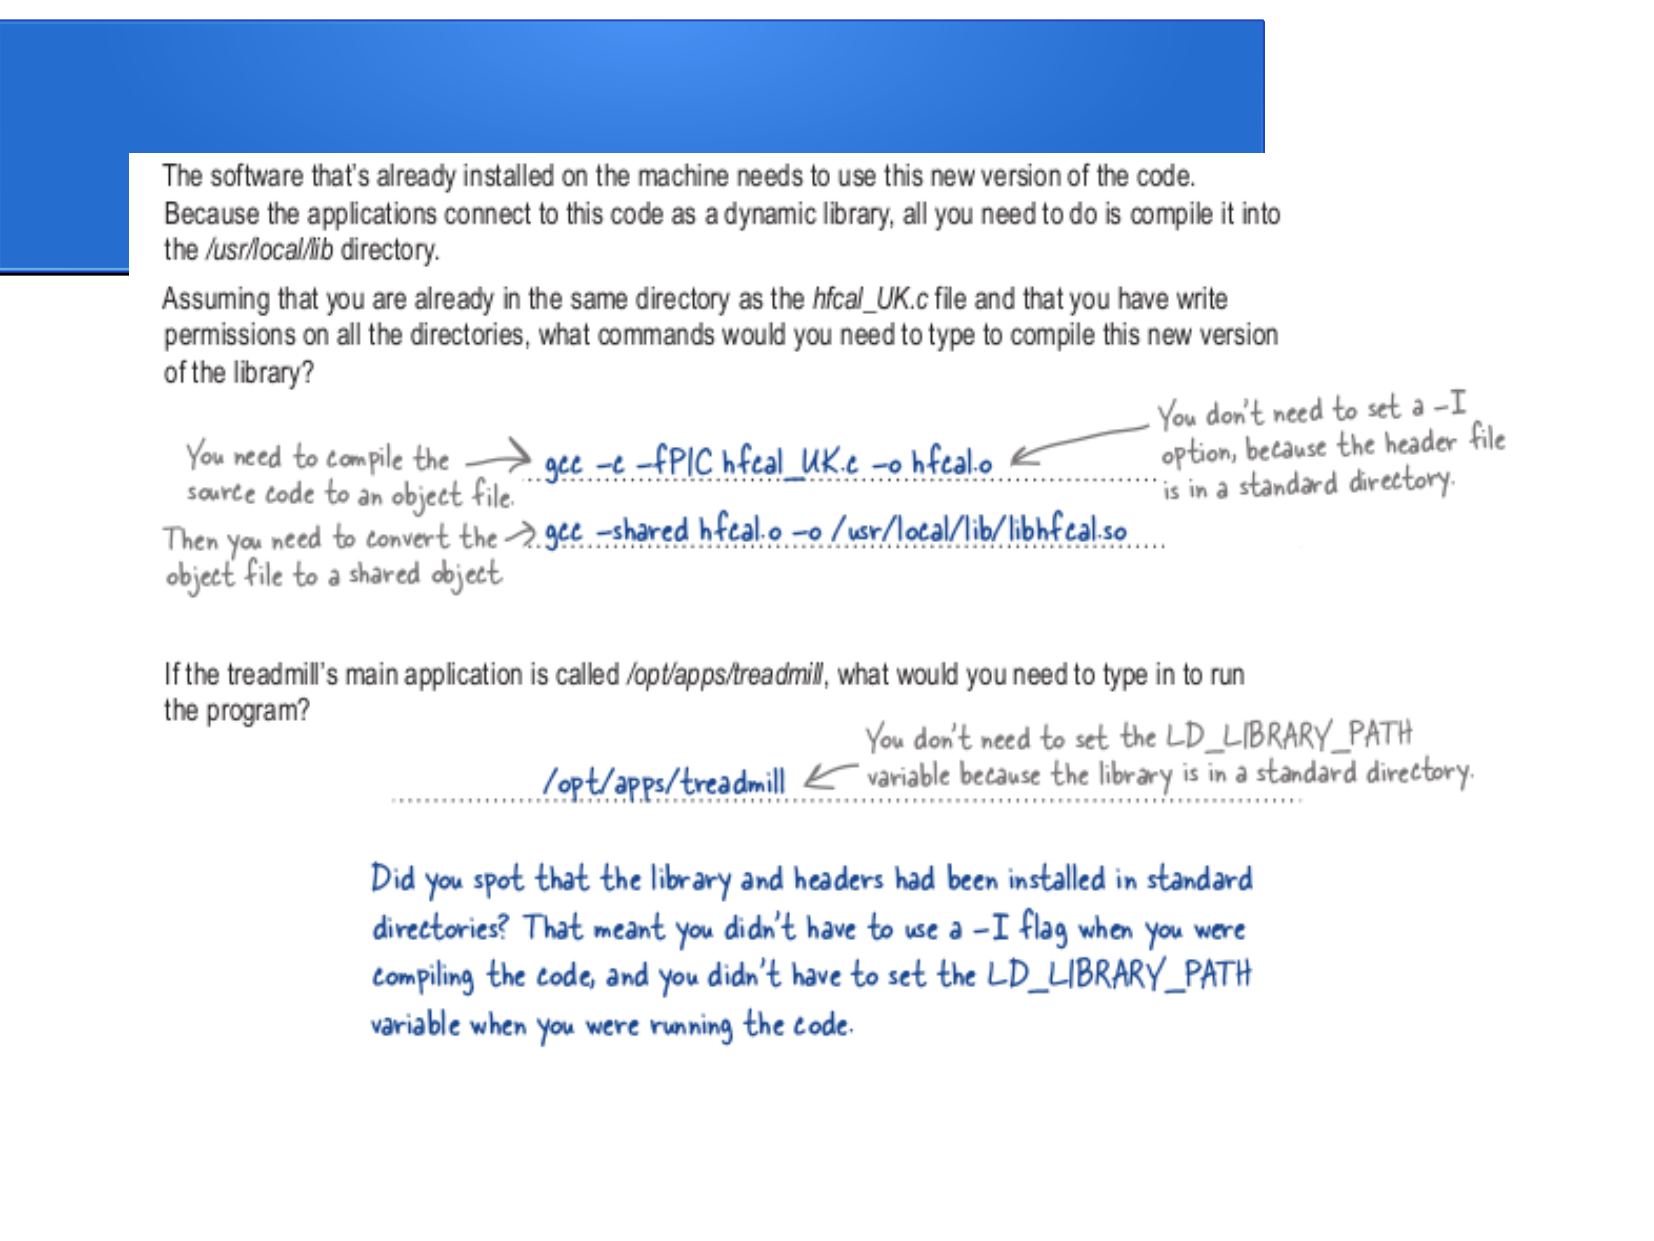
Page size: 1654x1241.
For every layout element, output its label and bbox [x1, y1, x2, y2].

picture [129, 153, 1512, 1063]
